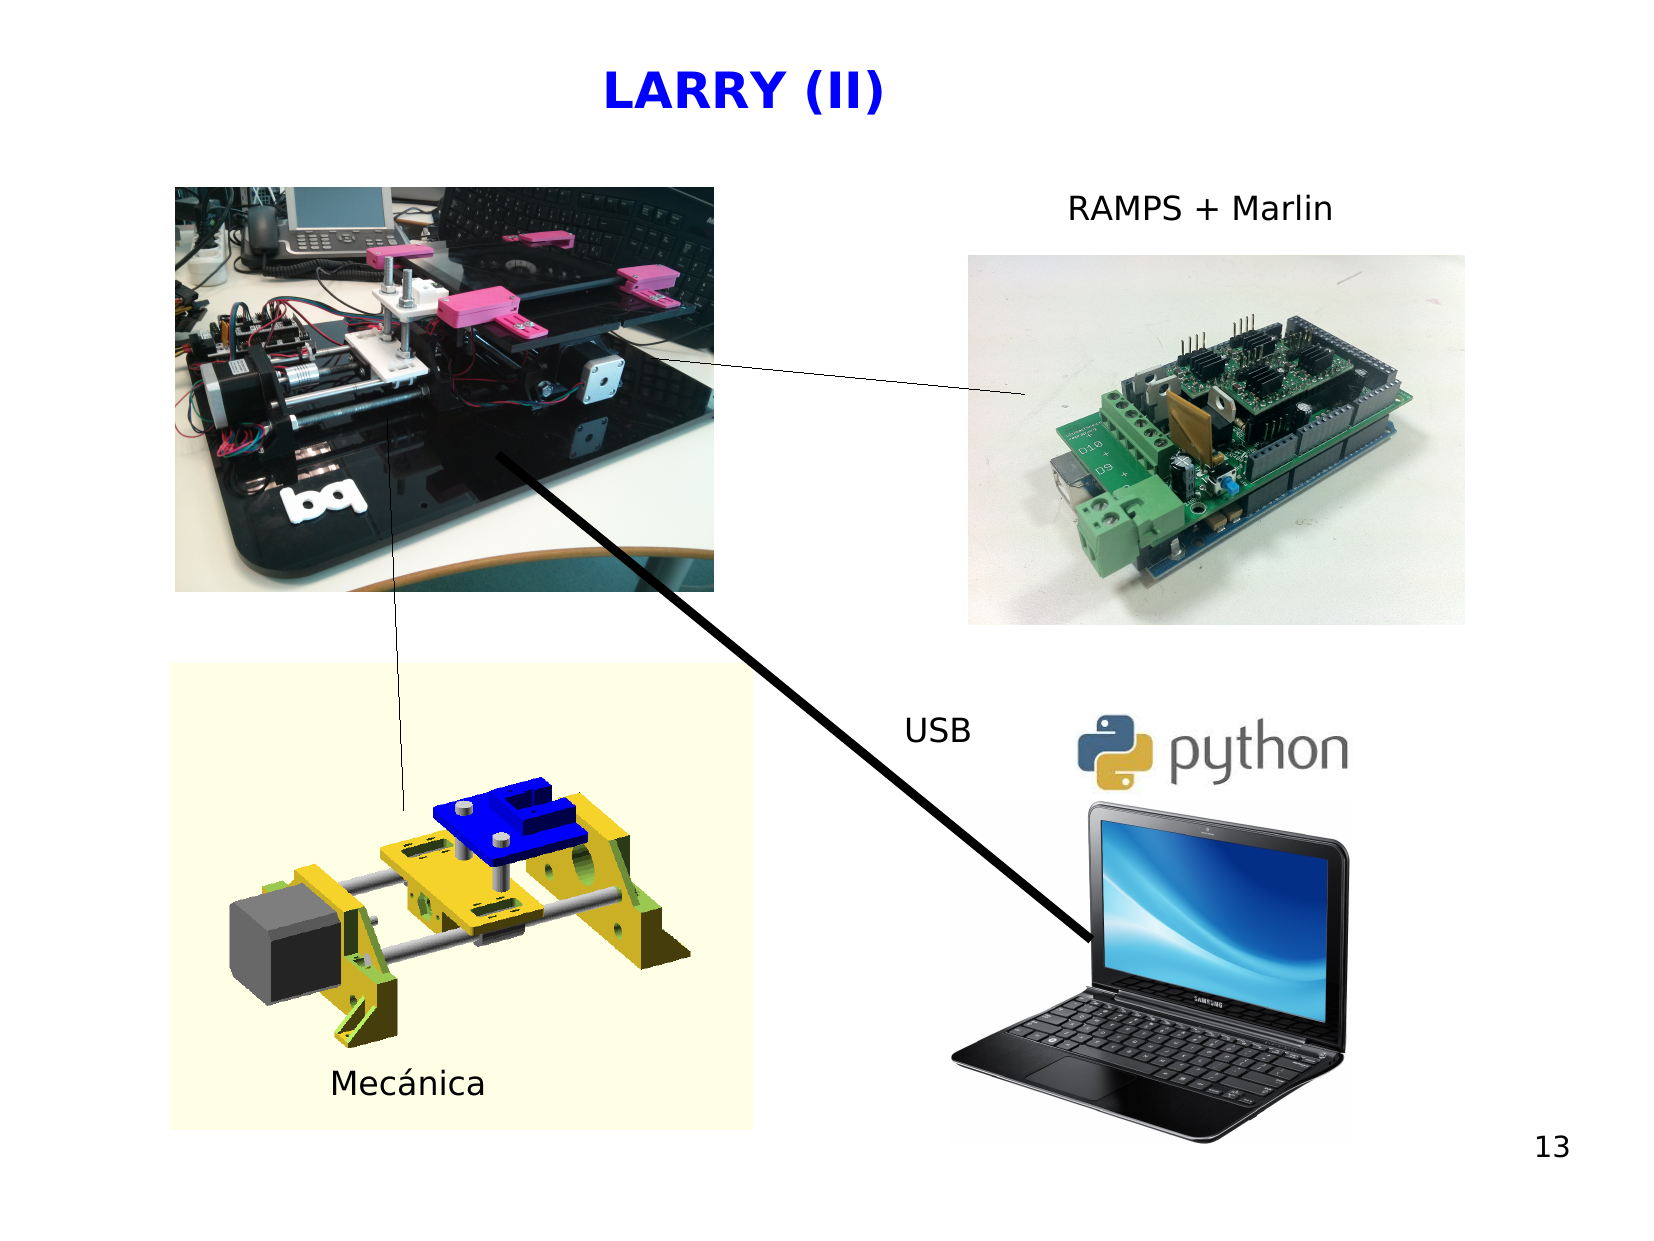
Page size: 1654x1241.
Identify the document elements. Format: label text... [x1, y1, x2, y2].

text_box LARRY (II) [588, 54, 1190, 128]
text_box RAMPS + Marlin [1052, 182, 1433, 236]
text_box Mecánica [314, 1057, 611, 1111]
picture [170, 663, 753, 1130]
picture [949, 680, 1390, 1145]
text_box USB [889, 704, 1003, 758]
picture [968, 255, 1465, 626]
picture [175, 187, 714, 592]
